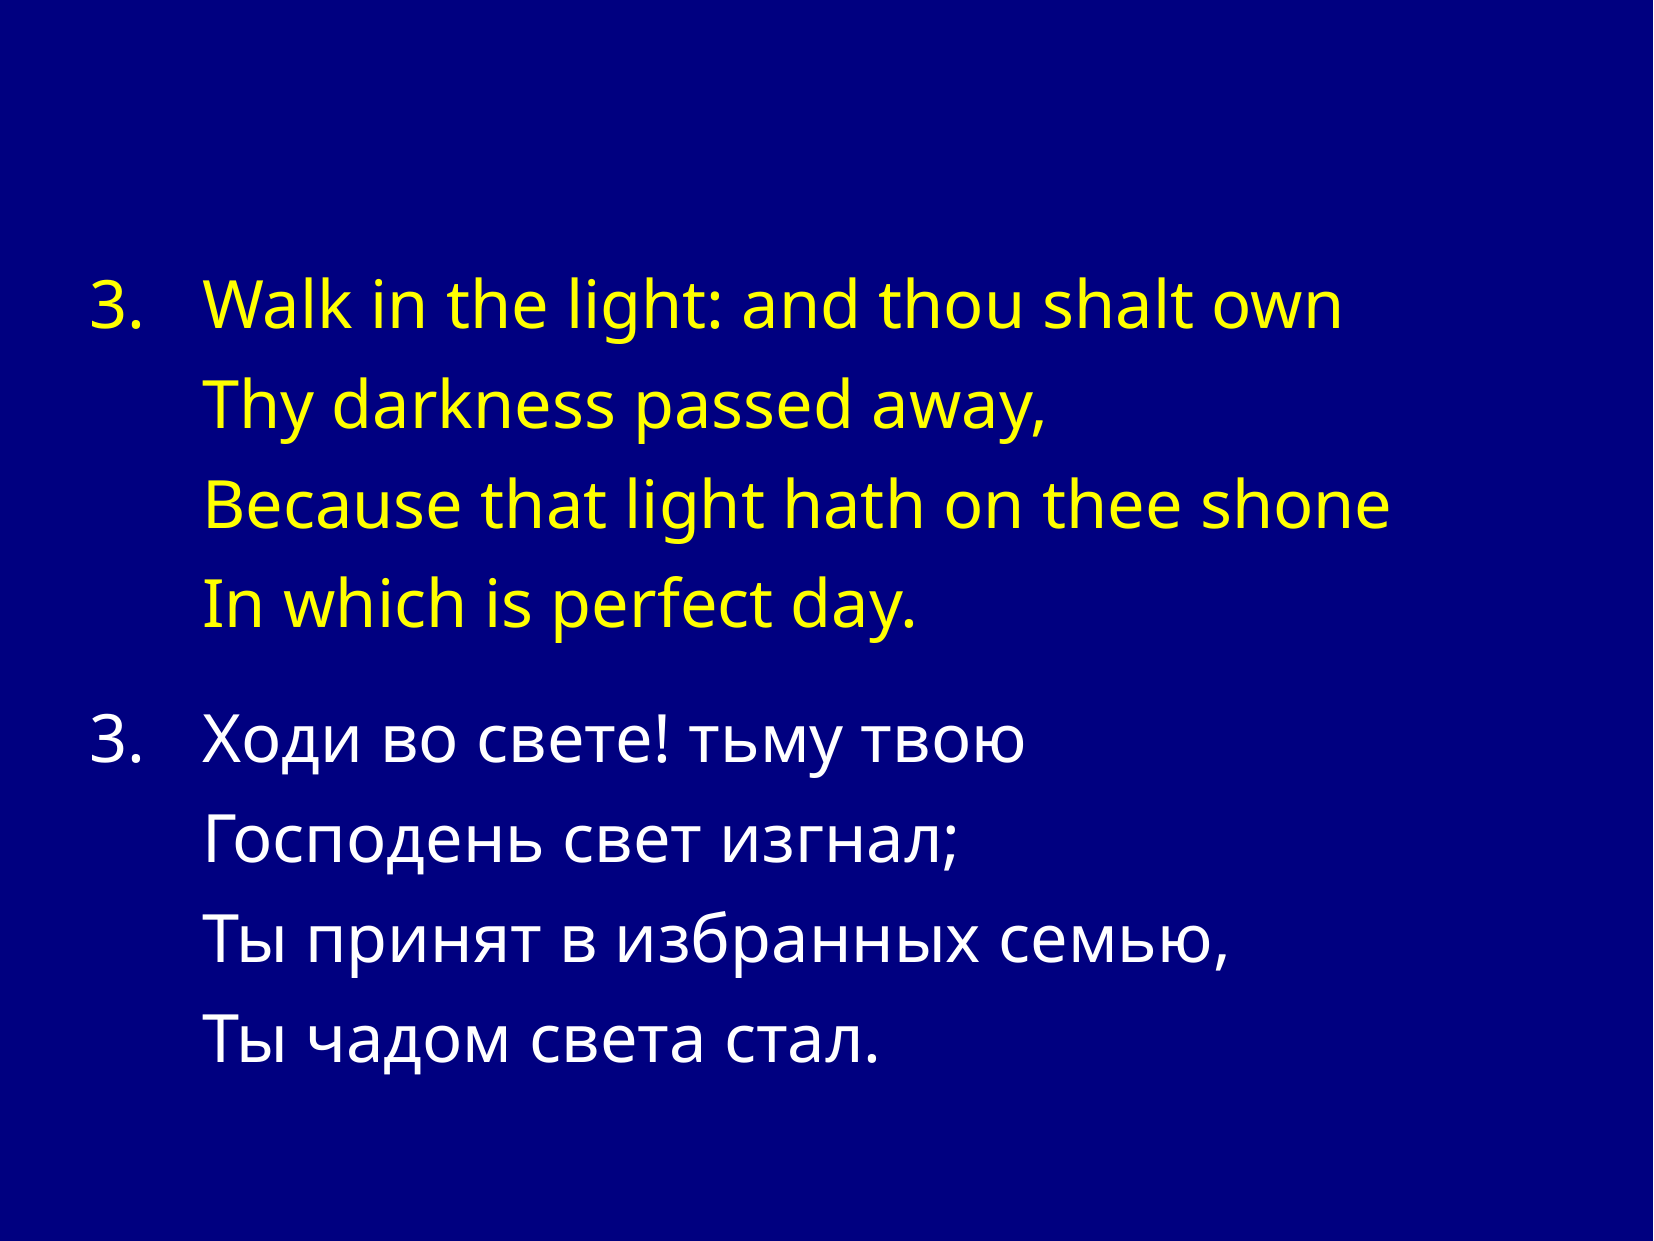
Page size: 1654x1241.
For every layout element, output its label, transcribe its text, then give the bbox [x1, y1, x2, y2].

text_box 3. Ходи во свете! тьму твою Господень свет изгнал; Ты принят в избранных семью, Ты чадом света стал. [75, 675, 1576, 1163]
text_box 3. Walk in the light: and thou shalt own Thy darkness passed away, Because that light hath on thee shone In which is perfect day. [75, 150, 1576, 638]
